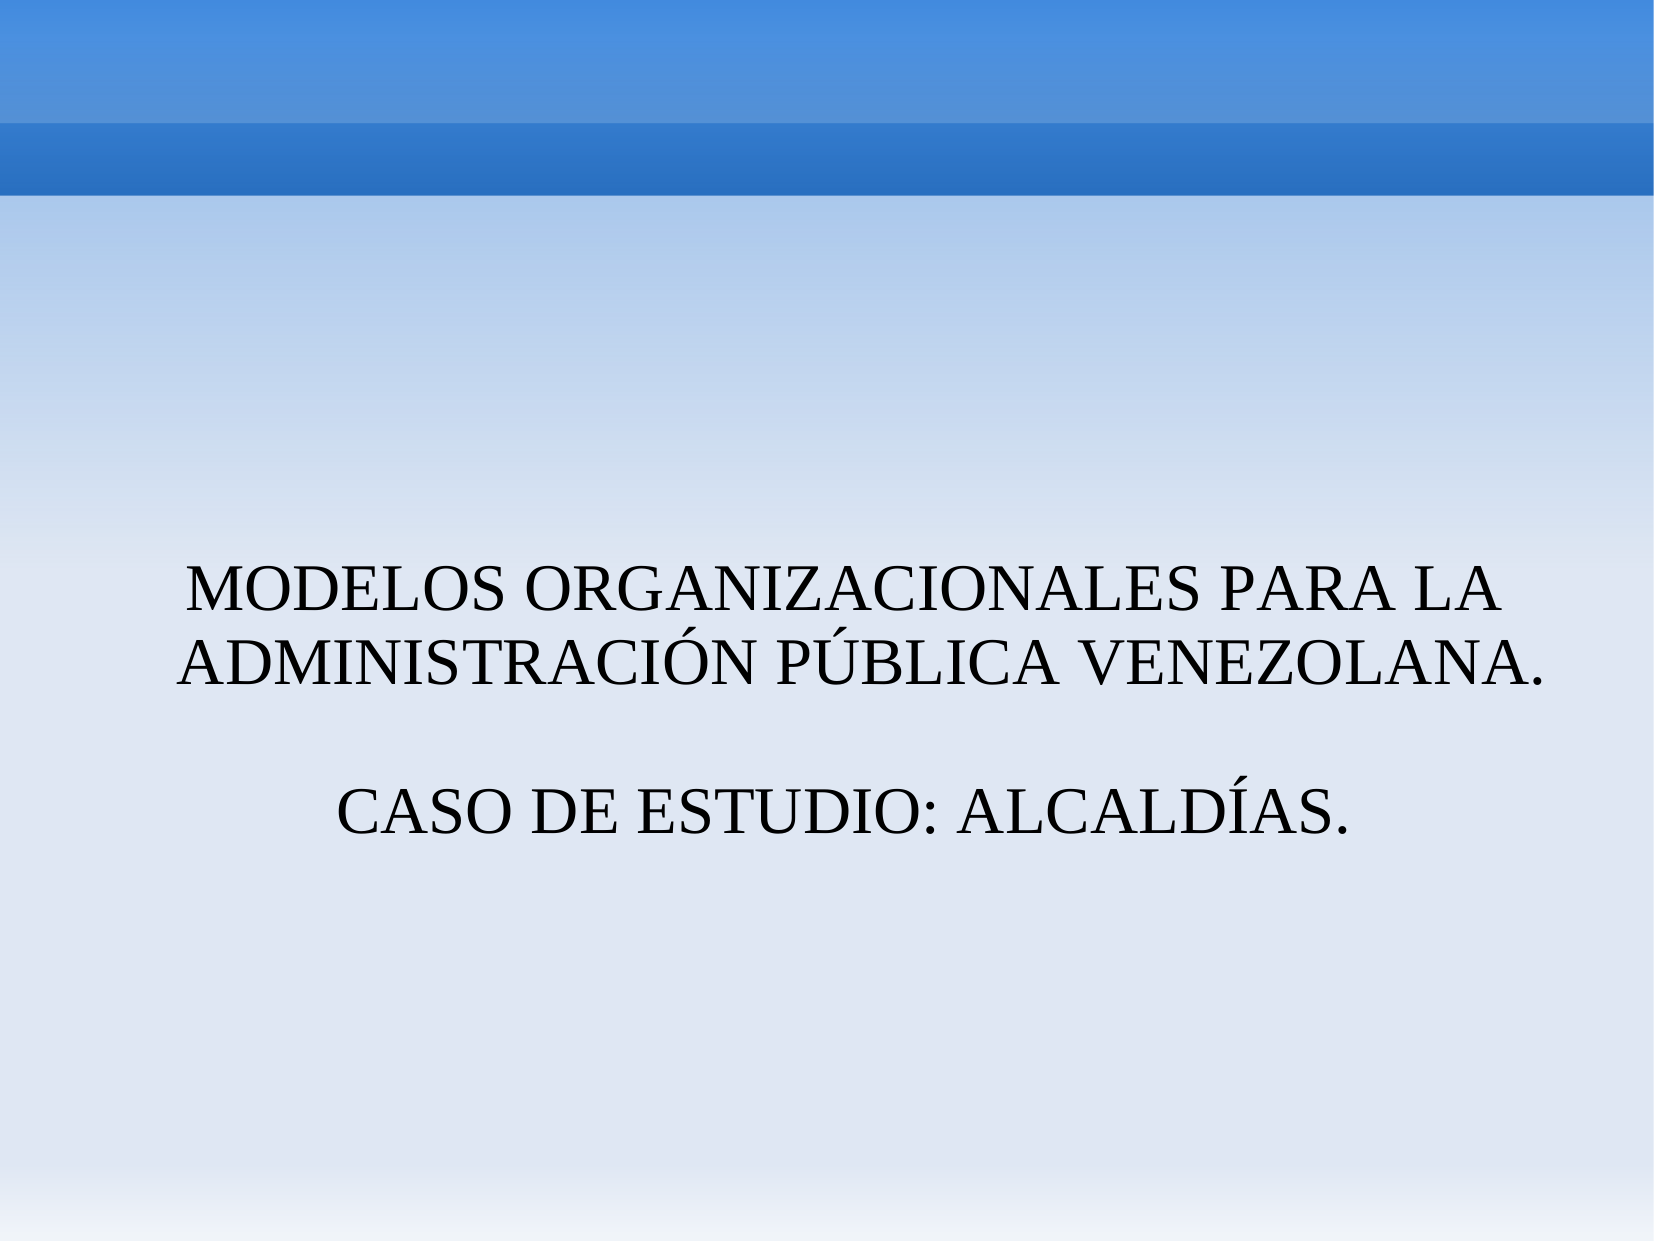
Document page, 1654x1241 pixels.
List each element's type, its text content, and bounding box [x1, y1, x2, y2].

picture [0, 0, 1654, 1241]
subtitle MODELOS ORGANIZACIONALES PARA LA ADMINISTRACIÓN PÚBLICA VENEZOLANA. CASO DE ESTUDIO: ALCALDÍAS. [82, 290, 1571, 1109]
